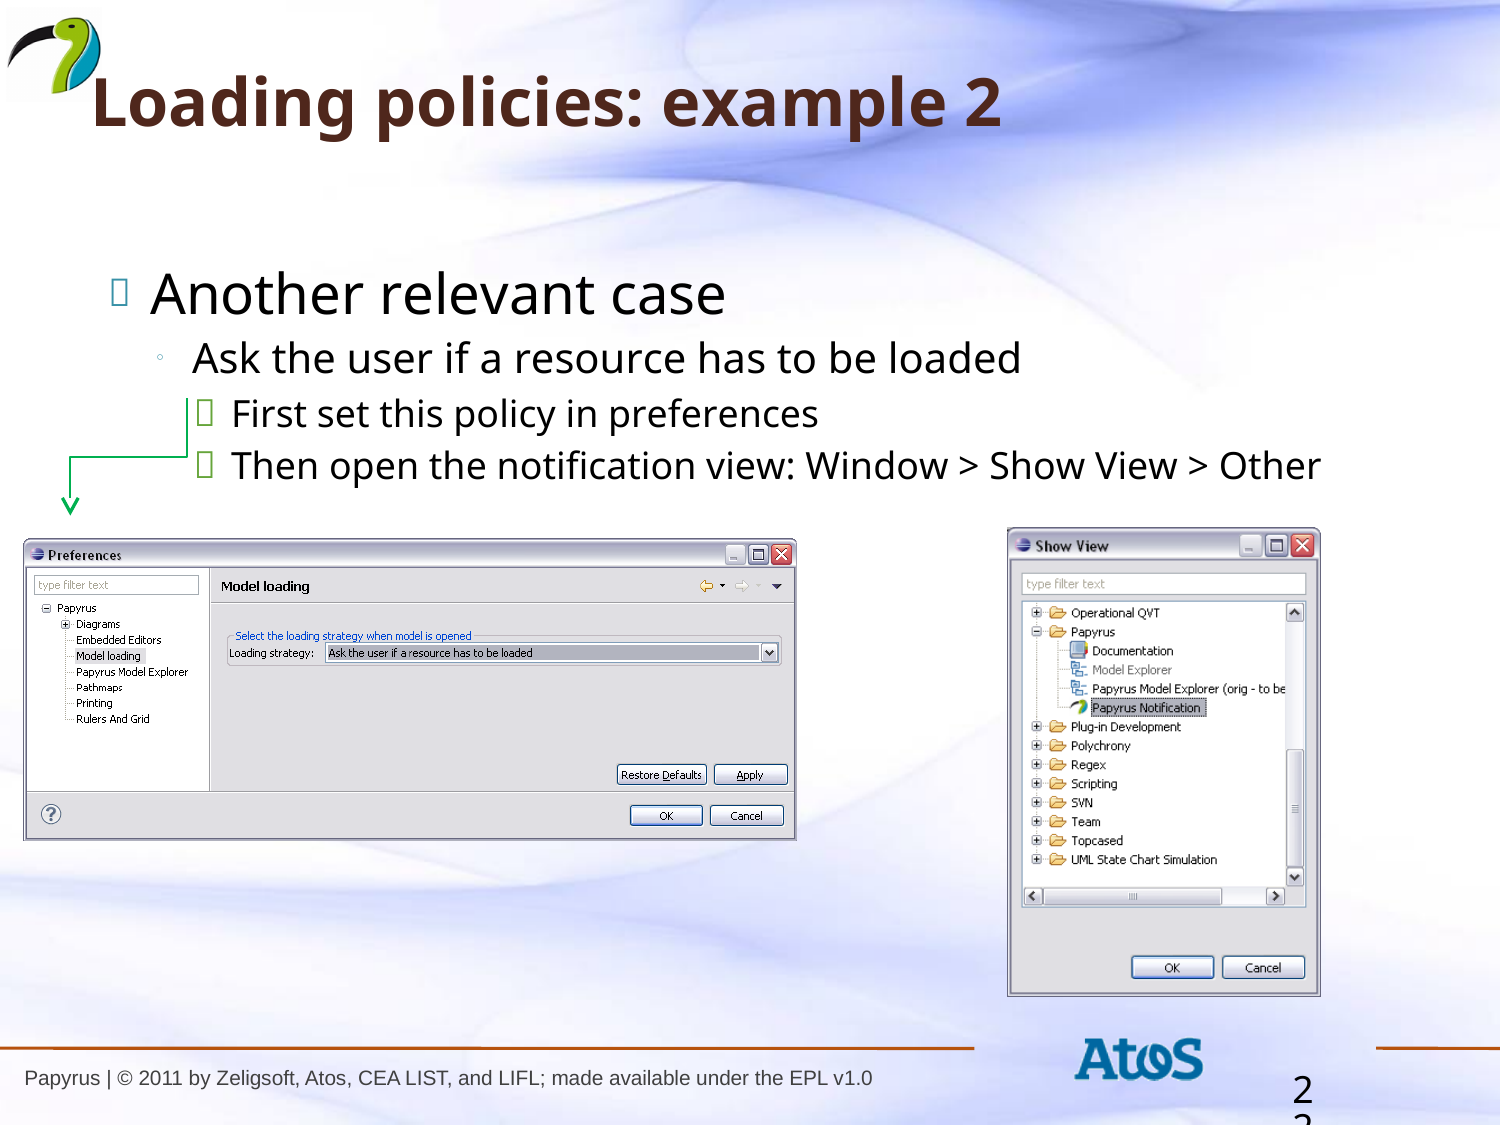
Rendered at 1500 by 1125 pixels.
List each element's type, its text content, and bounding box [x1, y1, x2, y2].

slide_number <numéro> [1277, 1051, 1338, 1112]
list Another relevant case Ask the user if a resource has to be loaded First set this policy in preferences Then open the notification view: Window > Show View > Other [75, 243, 1425, 986]
title Loading policies: example 2 [75, 45, 1425, 233]
picture [0, 0, 1500, 1125]
